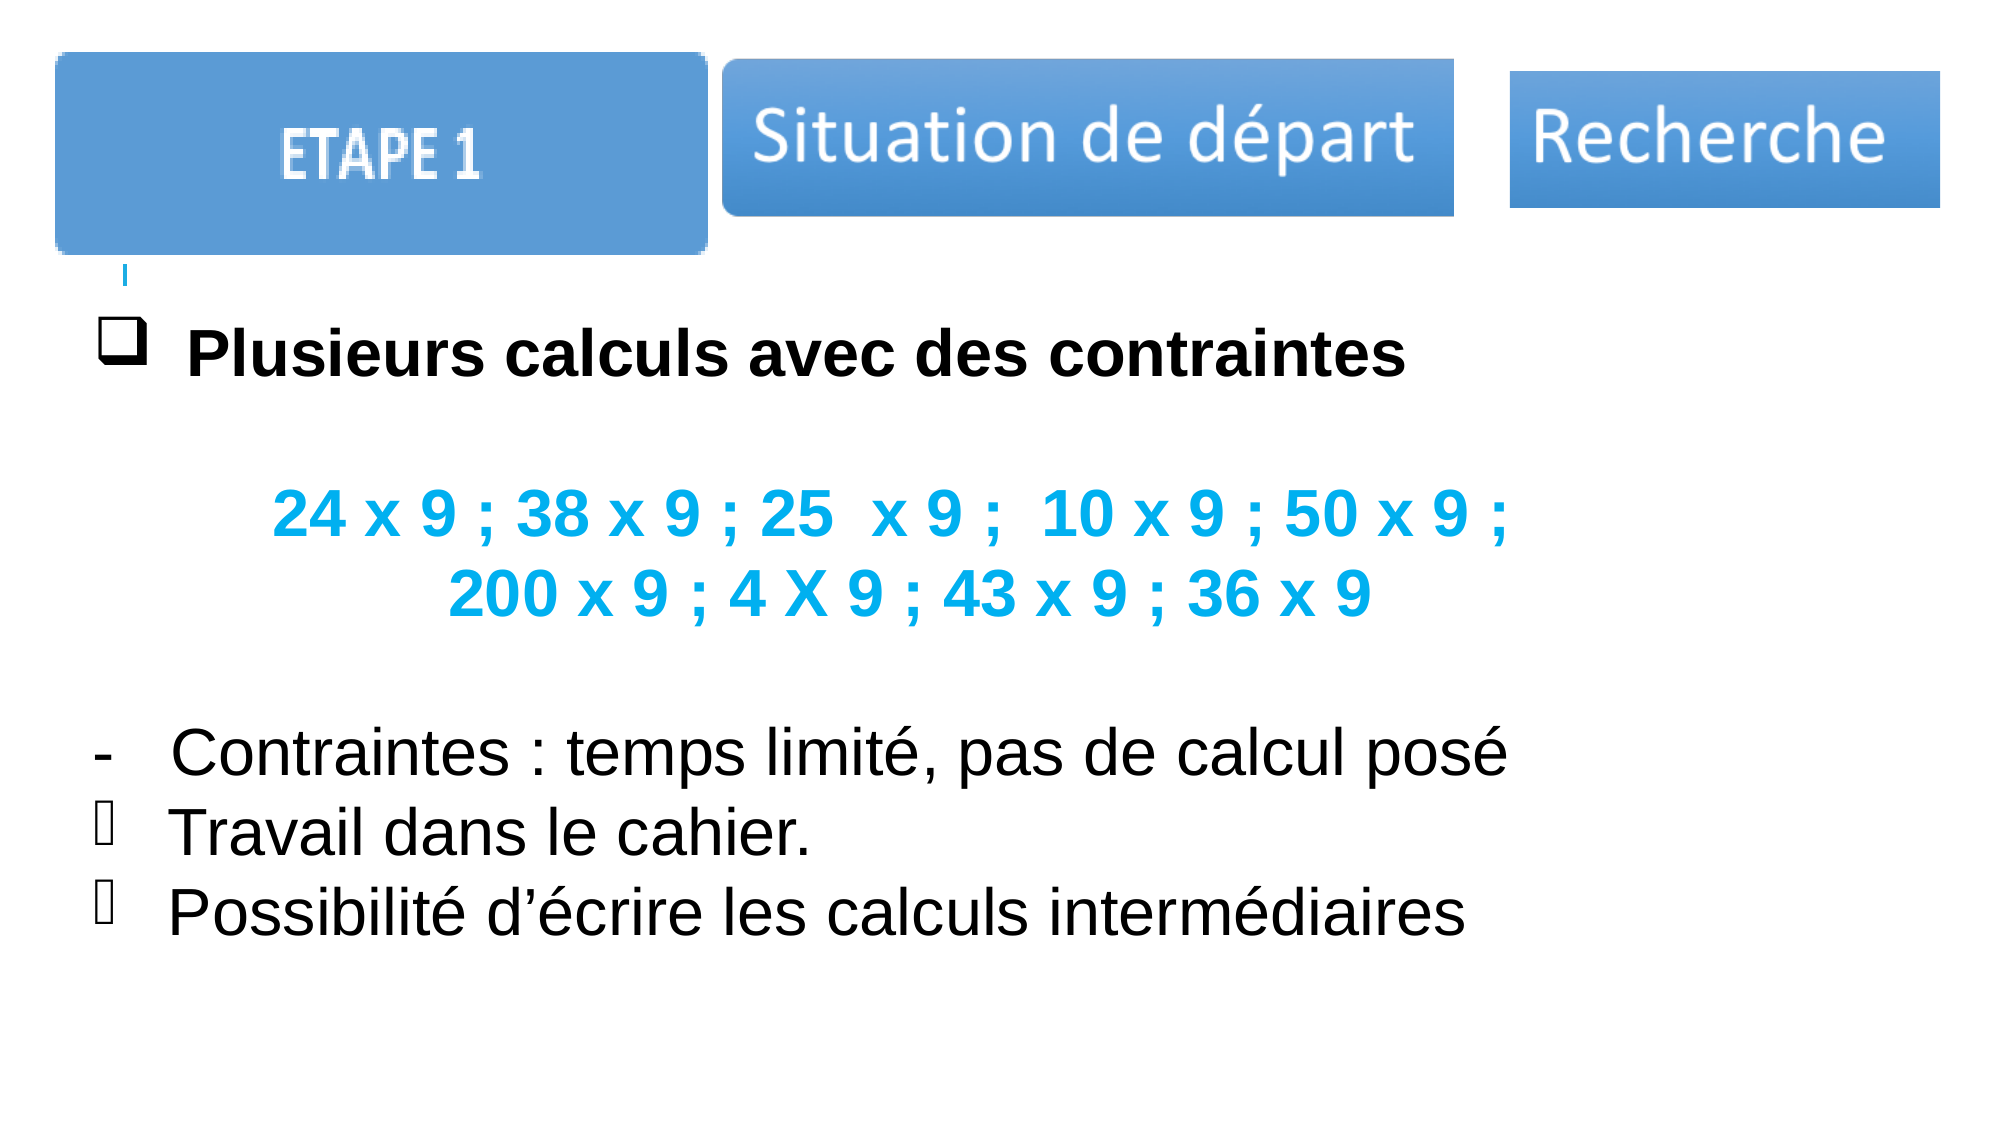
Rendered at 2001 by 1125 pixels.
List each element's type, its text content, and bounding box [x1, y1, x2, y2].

text_box Plusieurs calculs avec des contraintes 24 x 9 ; 38 x 9 ; 25 x 9 ; 10 x 9 ; 50 x 9 ; 200 x 9 ; 4 X 9 ; 43 x 9 ; 36 x 9 - Contraintes : temps limité, pas de calcul posé Travail dans le cahier. Possibilité d’écrire les calculs intermédiaires [78, 302, 1725, 957]
picture [1509, 71, 1941, 208]
picture [49, 0, 1454, 280]
